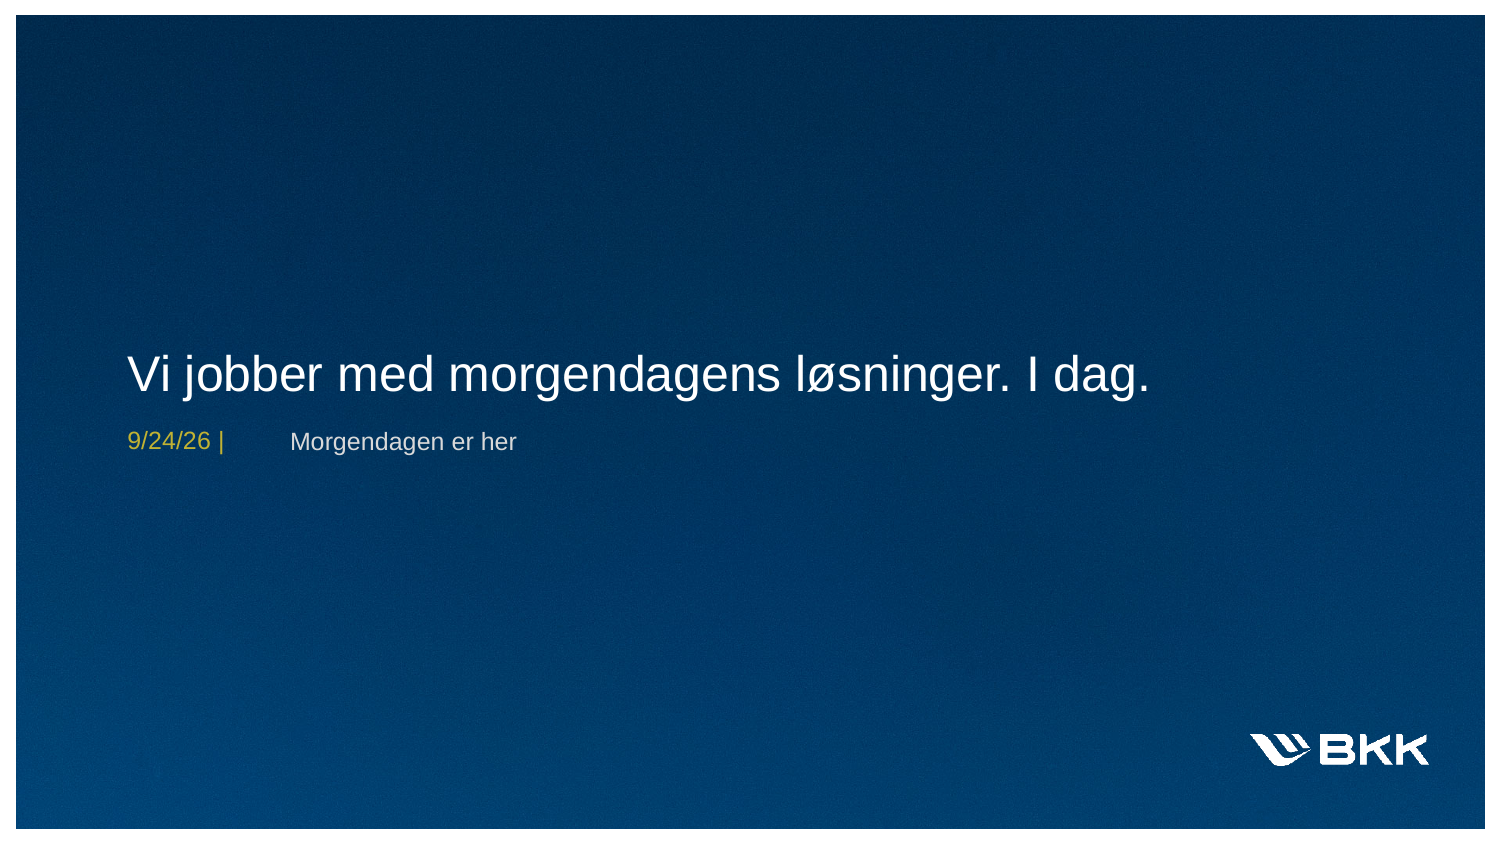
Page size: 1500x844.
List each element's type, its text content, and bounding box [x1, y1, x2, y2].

title Vi jobber med morgendagens løsninger. I dag. [112, 281, 1341, 410]
subtitle Morgendagen er her [275, 417, 1056, 486]
picture [0, 0, 1500, 844]
